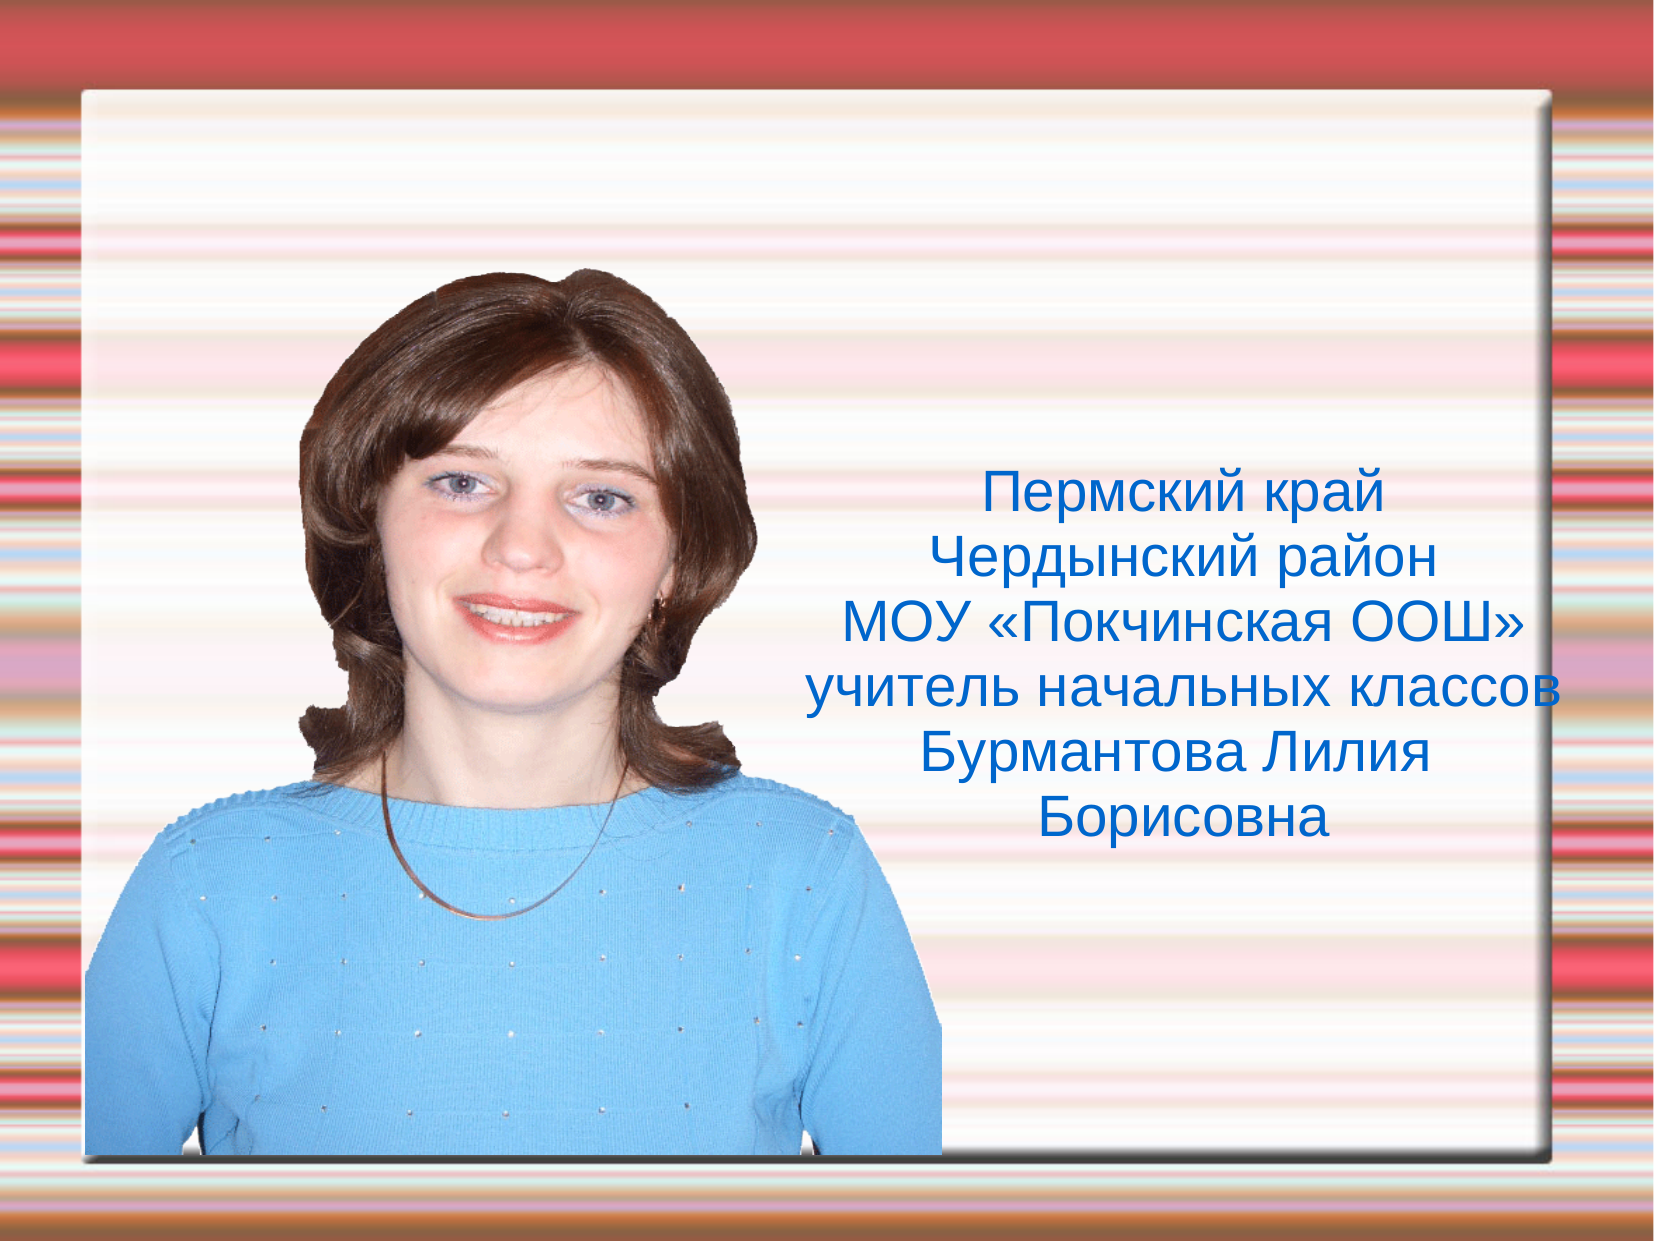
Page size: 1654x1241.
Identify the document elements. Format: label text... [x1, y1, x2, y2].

picture [0, 0, 1654, 1241]
subtitle Пермский край Чердынский район МОУ «Покчинская ООШ» учитель начальных классов Бурмантова Лилия Борисовна [679, 206, 1654, 1102]
